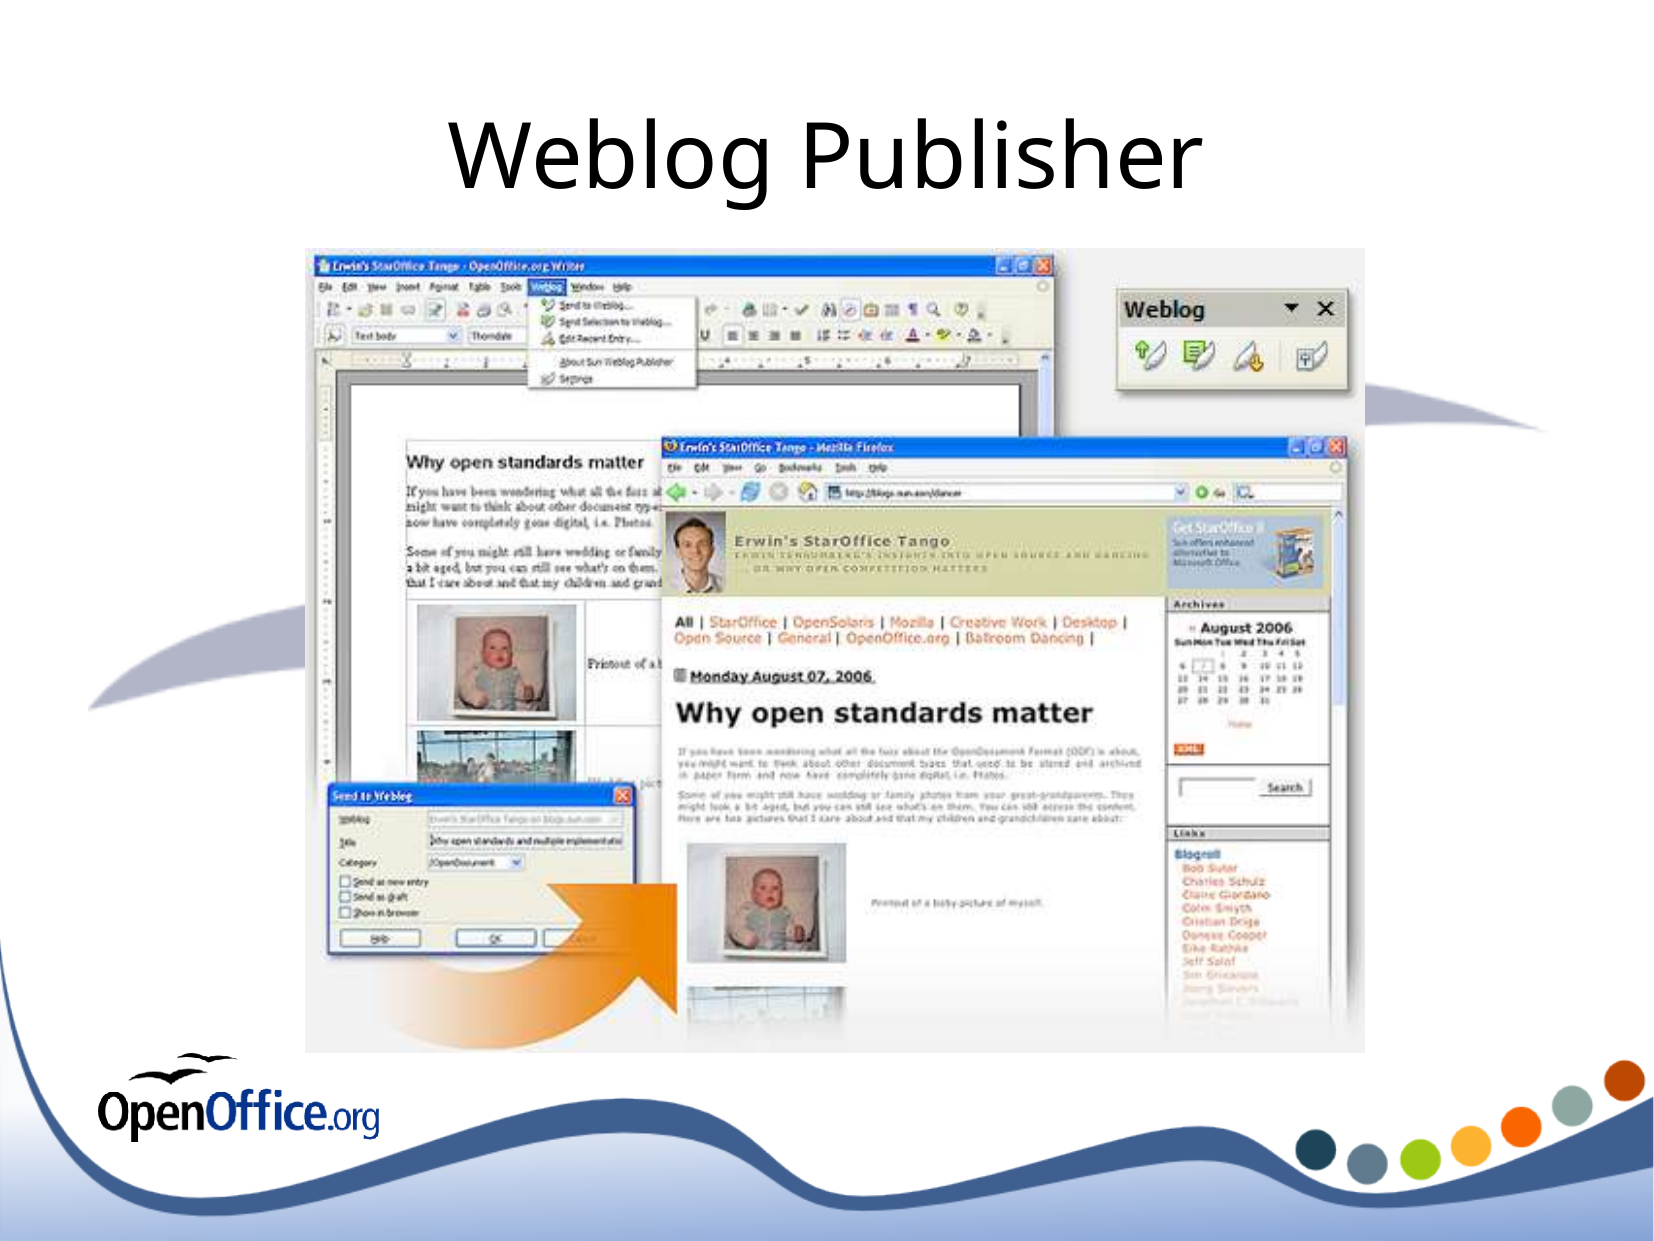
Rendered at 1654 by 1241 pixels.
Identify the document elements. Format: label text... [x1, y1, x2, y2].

picture [0, 250, 1654, 1241]
title Weblog Publisher [82, 56, 1571, 250]
